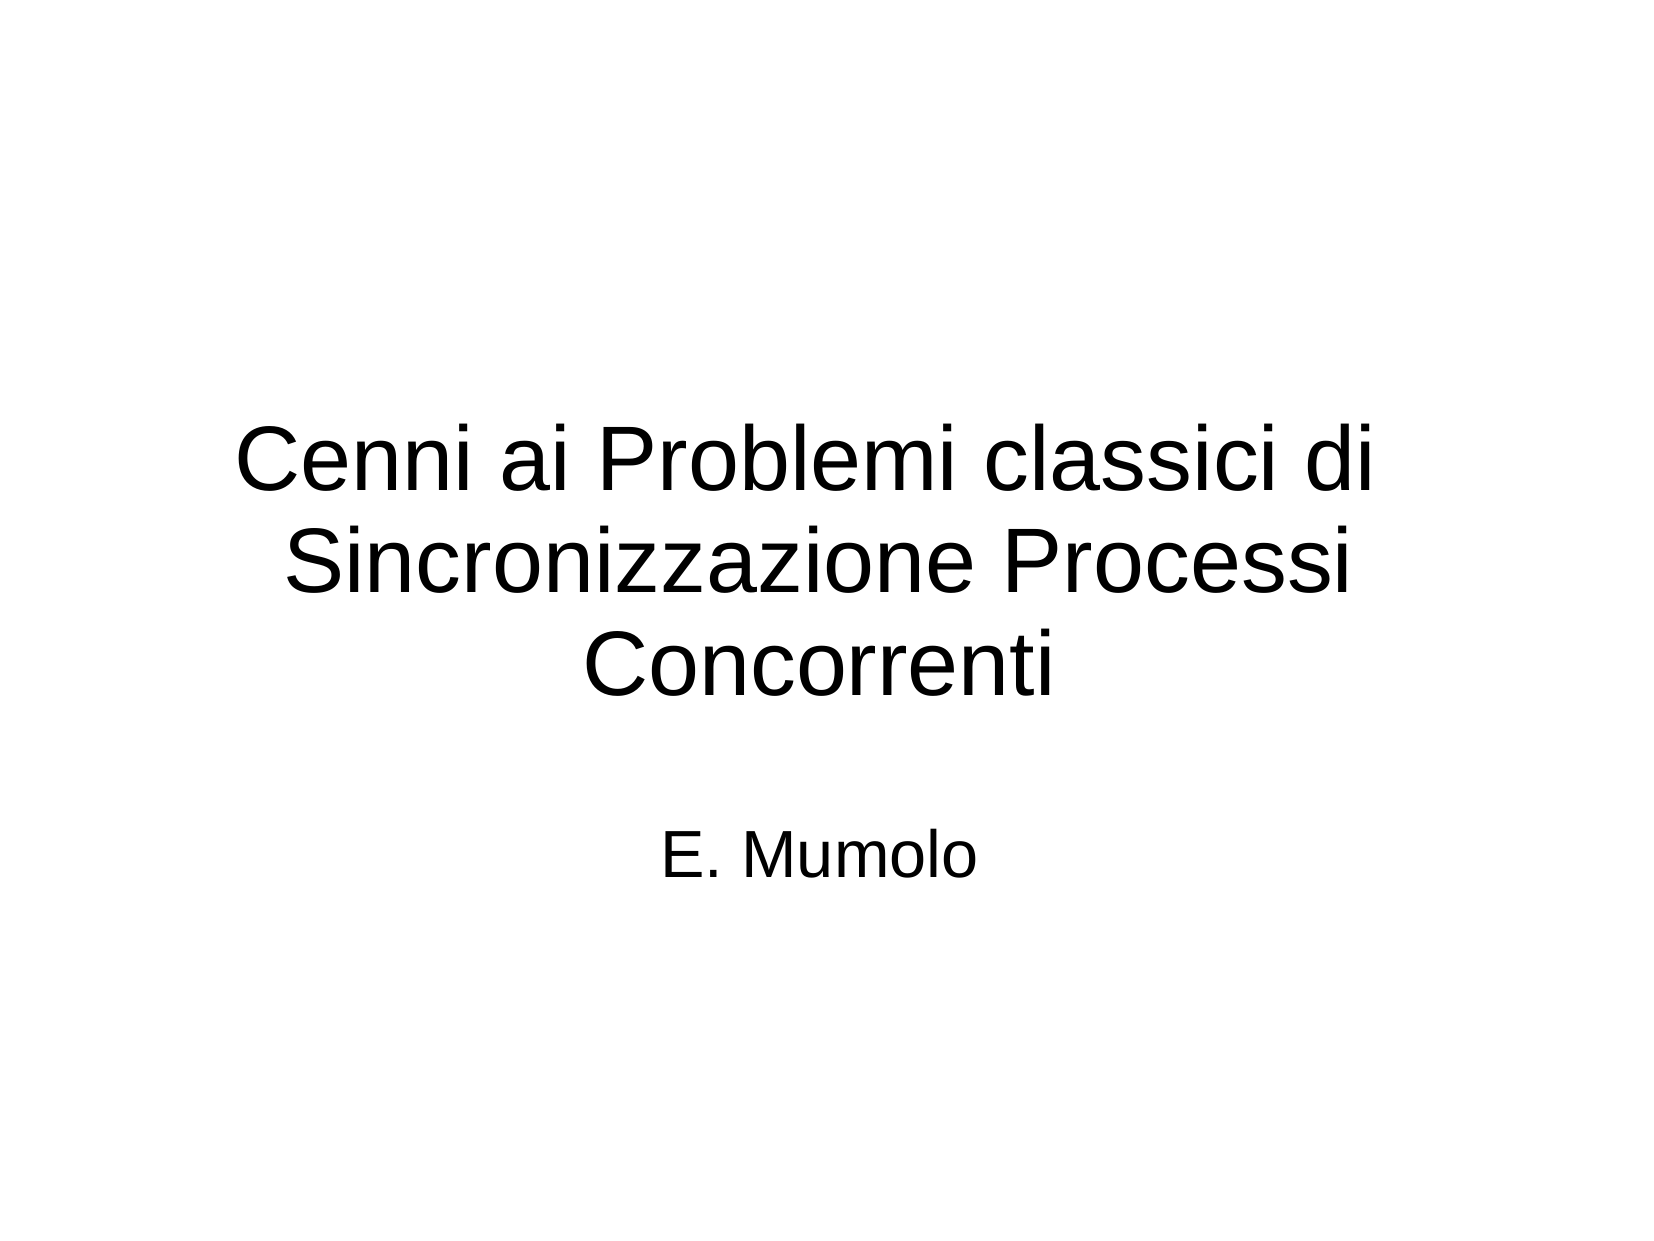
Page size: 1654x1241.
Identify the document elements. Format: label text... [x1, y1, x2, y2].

subtitle Cenni ai Problemi classici di Sincronizzazione Processi Concorrenti E. Mumolo [65, 290, 1574, 1010]
